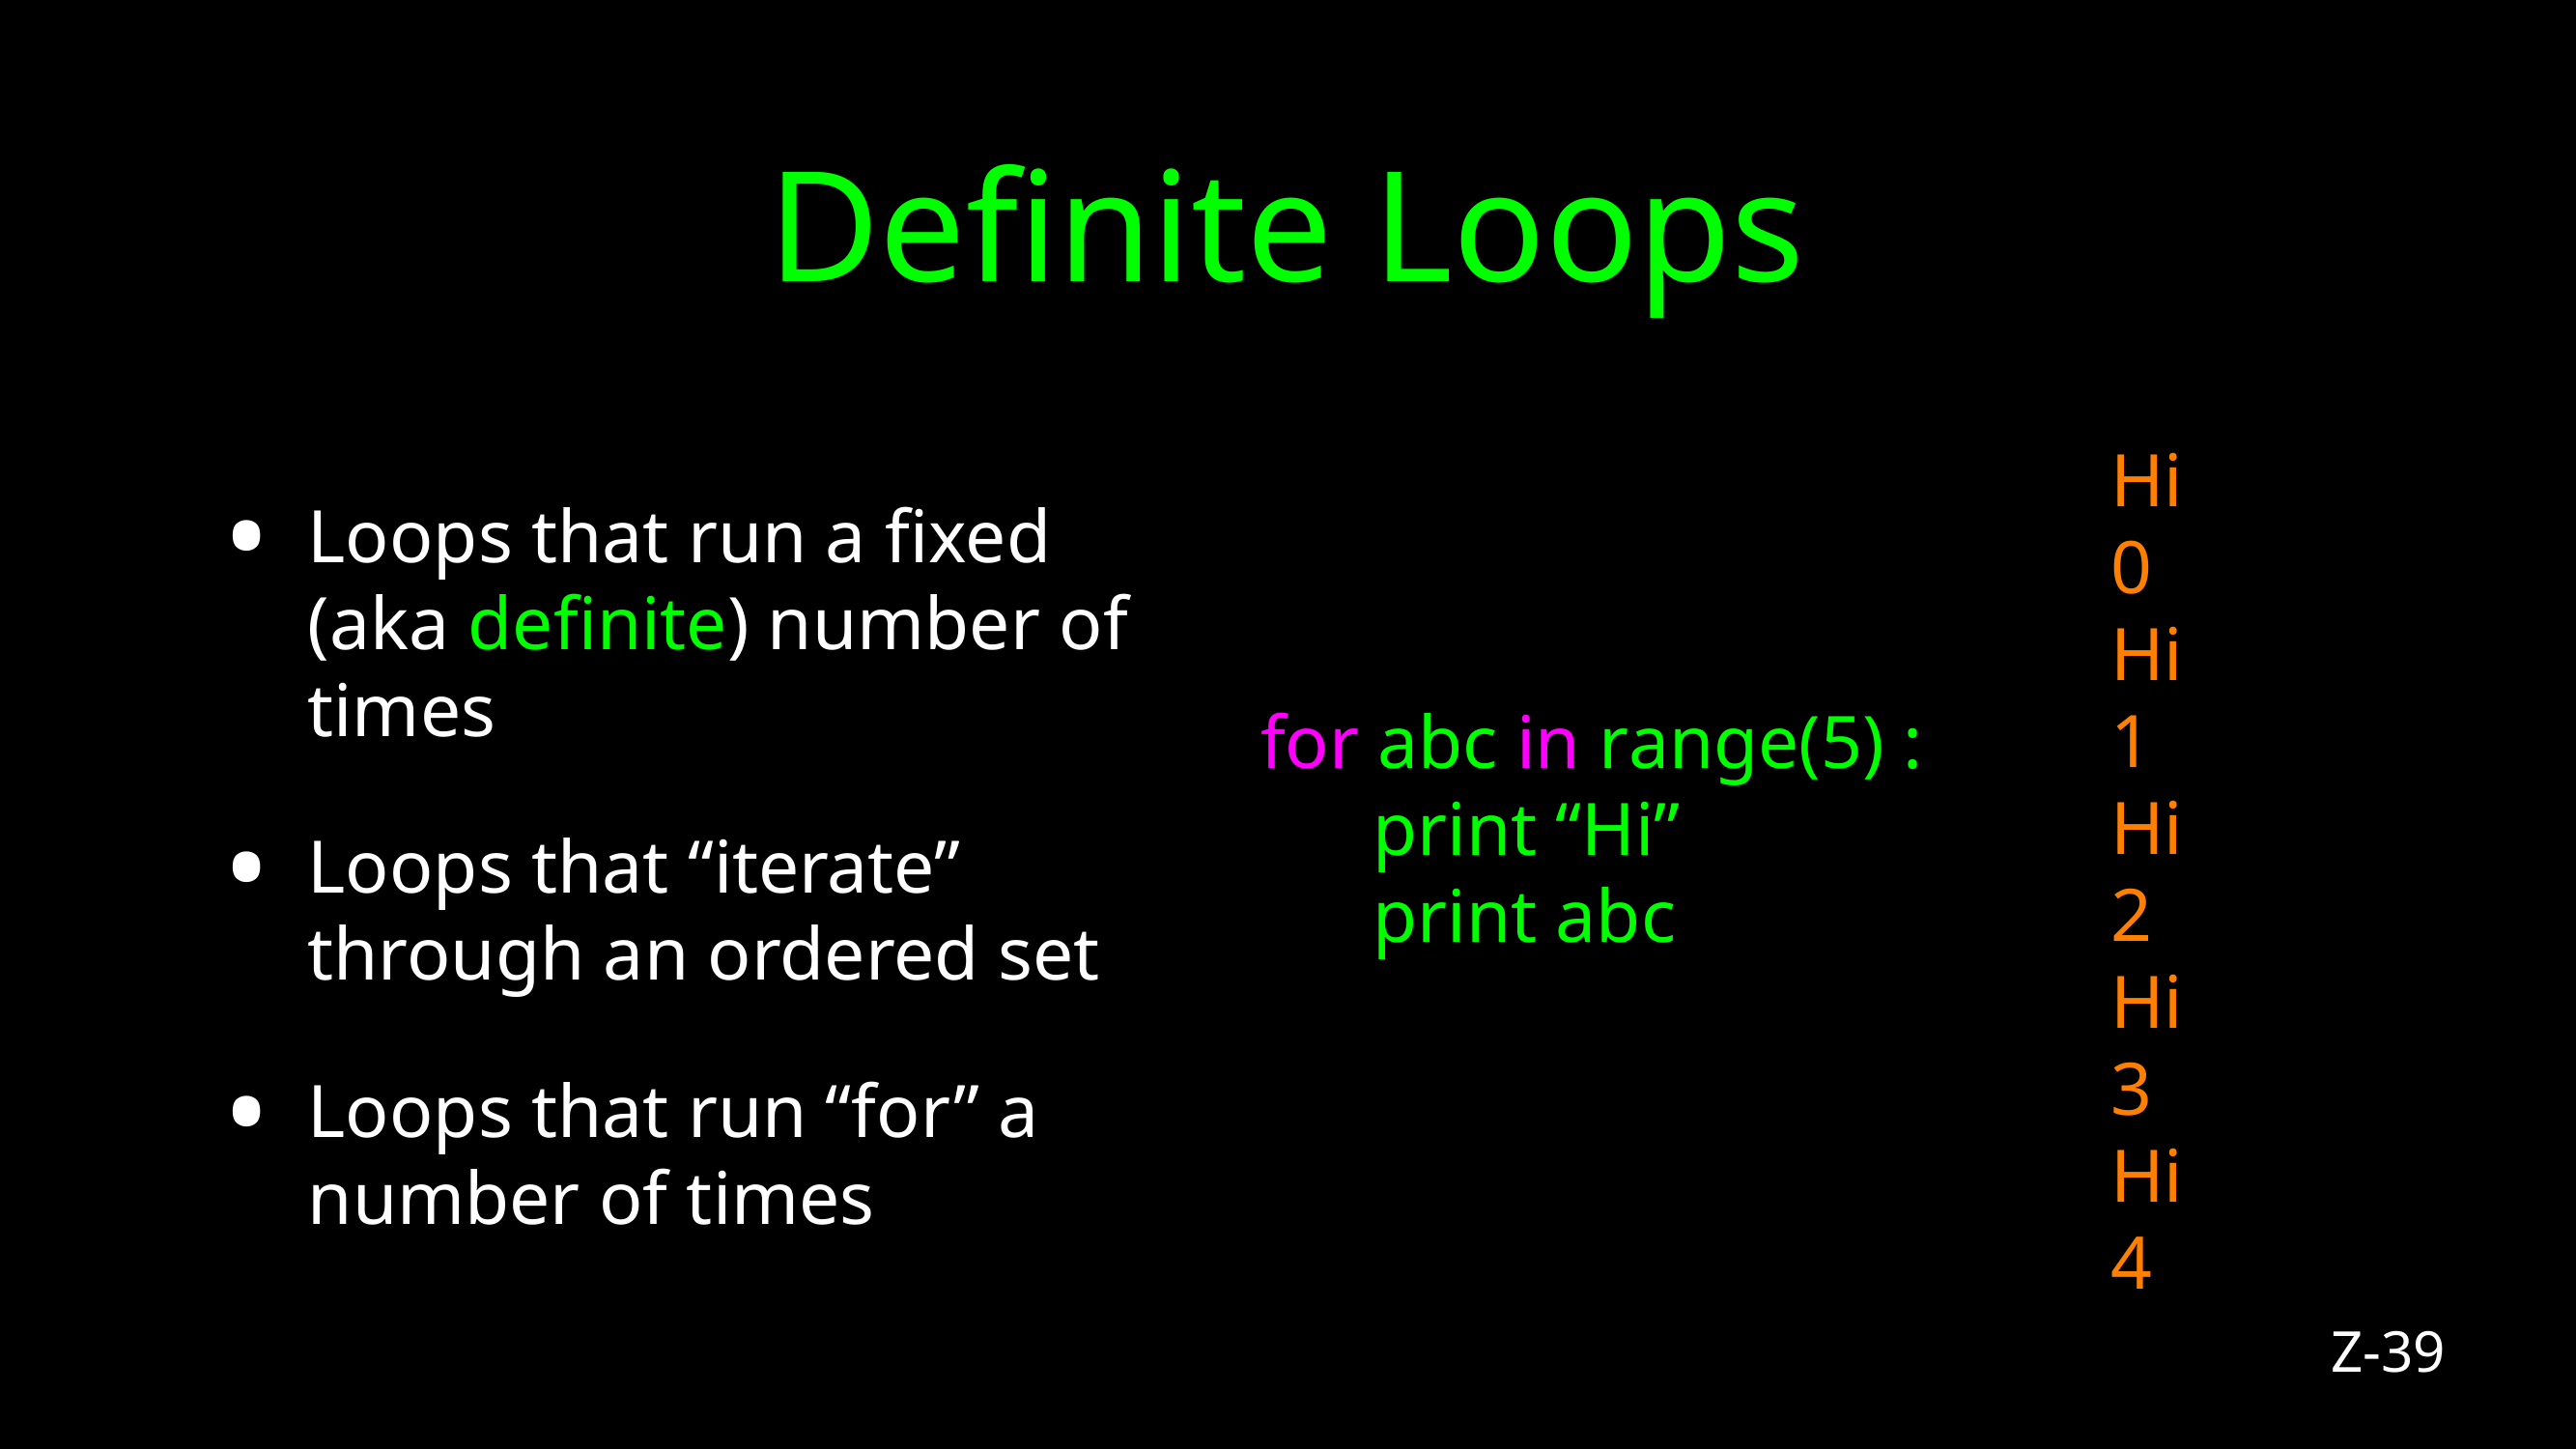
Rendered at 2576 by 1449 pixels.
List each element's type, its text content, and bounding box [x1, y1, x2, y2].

list Loops that run a fixed (aka definite) number of times Loops that “iterate” through an ordered set Loops that run “for” a number of times [183, 412, 1183, 1317]
text_box Hi 0 Hi 1 Hi 2 Hi 3 Hi 4 [2110, 434, 2184, 1304]
text_box Z-39 [2331, 1315, 2447, 1383]
title Definite Loops [183, 38, 2392, 403]
text_box for abc in range(5) : print “Hi” print abc [1260, 696, 1923, 957]
